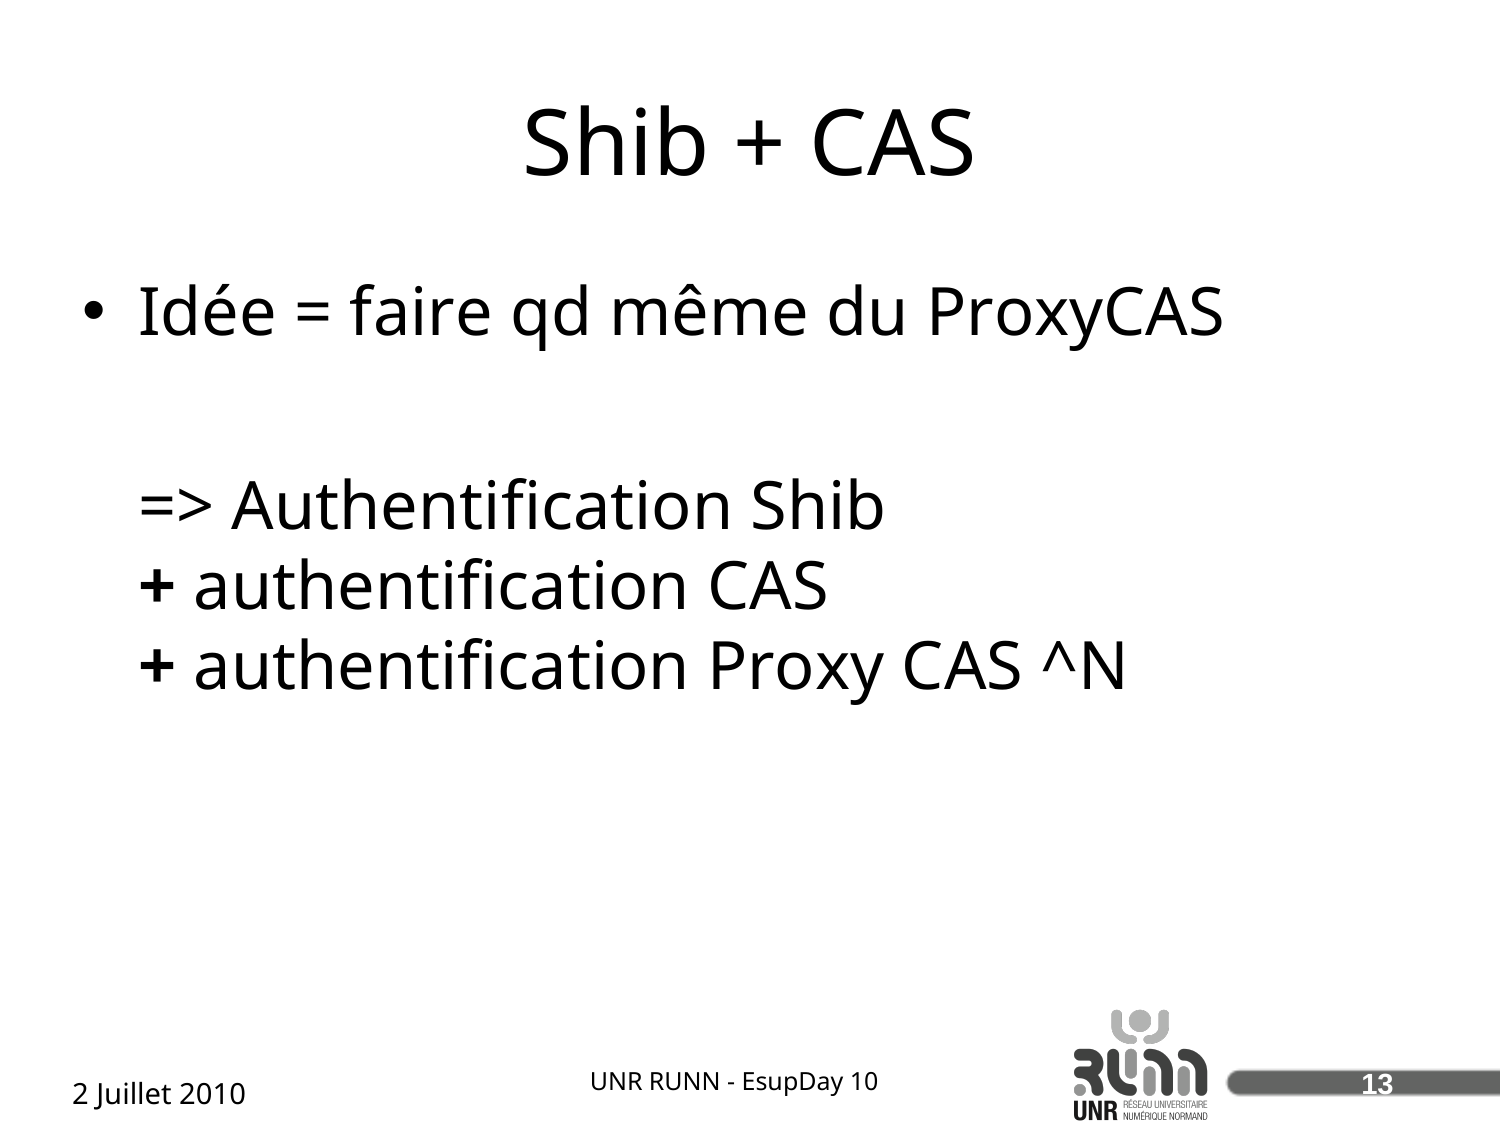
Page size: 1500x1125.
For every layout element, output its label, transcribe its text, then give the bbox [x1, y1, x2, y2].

picture [1068, 1004, 1213, 1125]
list Idée = faire qd même du ProxyCAS => Authentification Shib + authentification CAS + authentification Proxy CAS ^N [67, 261, 1418, 1004]
picture [1220, 1065, 1500, 1103]
title Shib + CAS [75, 13, 1426, 265]
